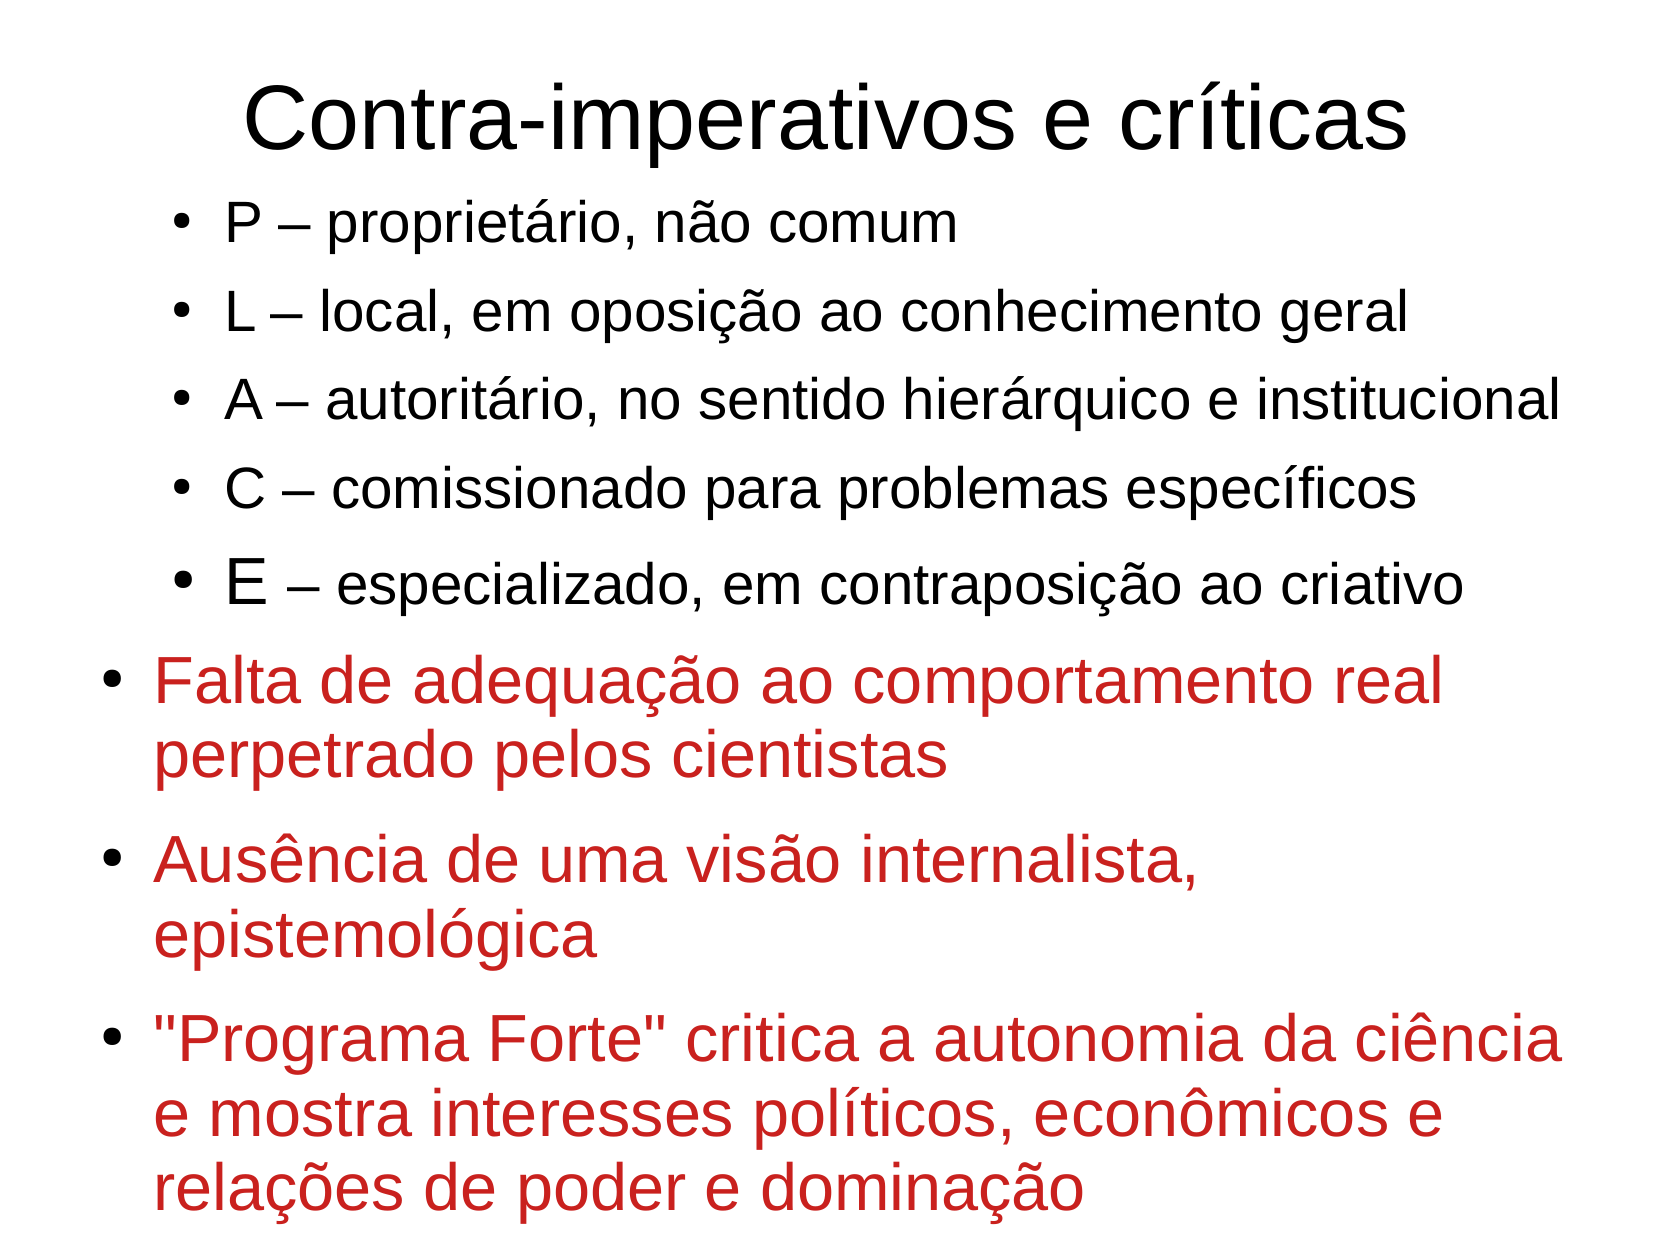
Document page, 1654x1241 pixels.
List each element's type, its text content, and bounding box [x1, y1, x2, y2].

title Contra-imperativos e críticas [82, 13, 1571, 189]
list P – proprietário, não comum L – local, em oposição ao conhecimento geral A – autoritário, no sentido hierárquico e institucional C – comissionado para problemas específicos E – especializado, em contraposição ao criativo Falta de adequação ao comportamento real perpetrado pelos cientistas Ausência de uma visão internalista, epistemológica "Programa Forte" critica a autonomia da ciência e mostra interesses políticos, econômicos e relações de poder e dominação [82, 189, 1571, 1226]
